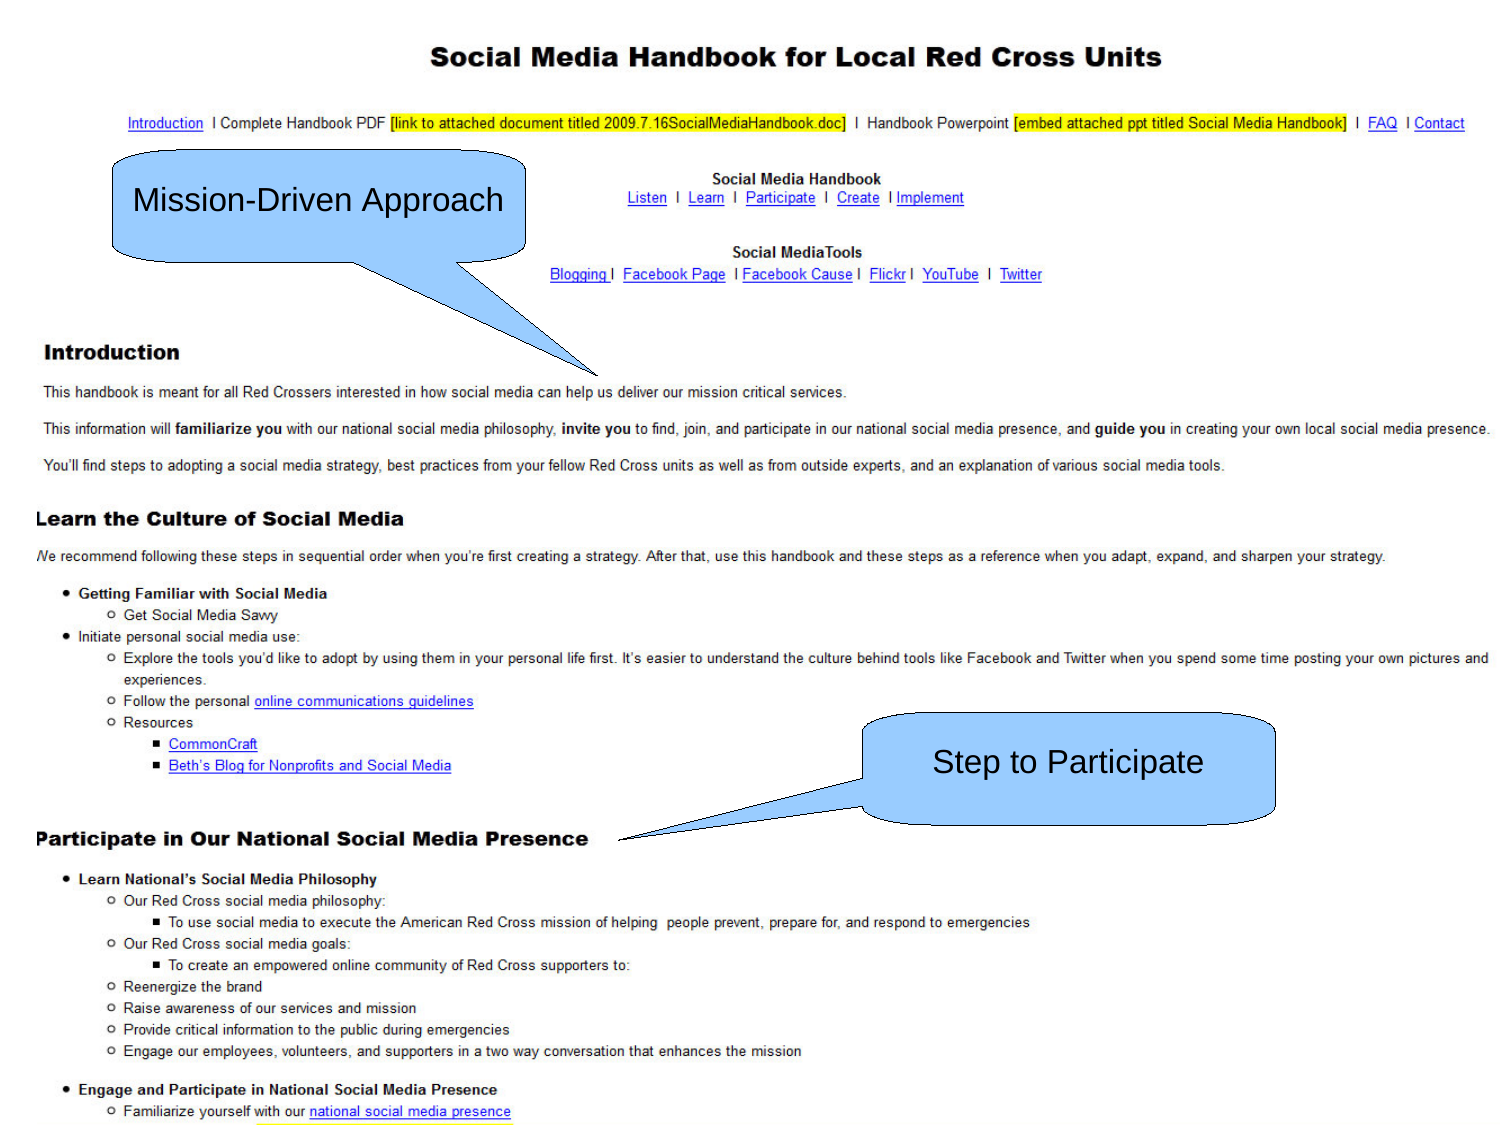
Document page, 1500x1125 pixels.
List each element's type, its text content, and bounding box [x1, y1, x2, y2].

text_box Step to Participate [618, 712, 1276, 841]
picture [37, 0, 1500, 1125]
text_box Mission-Driven Approach [112, 149, 598, 376]
